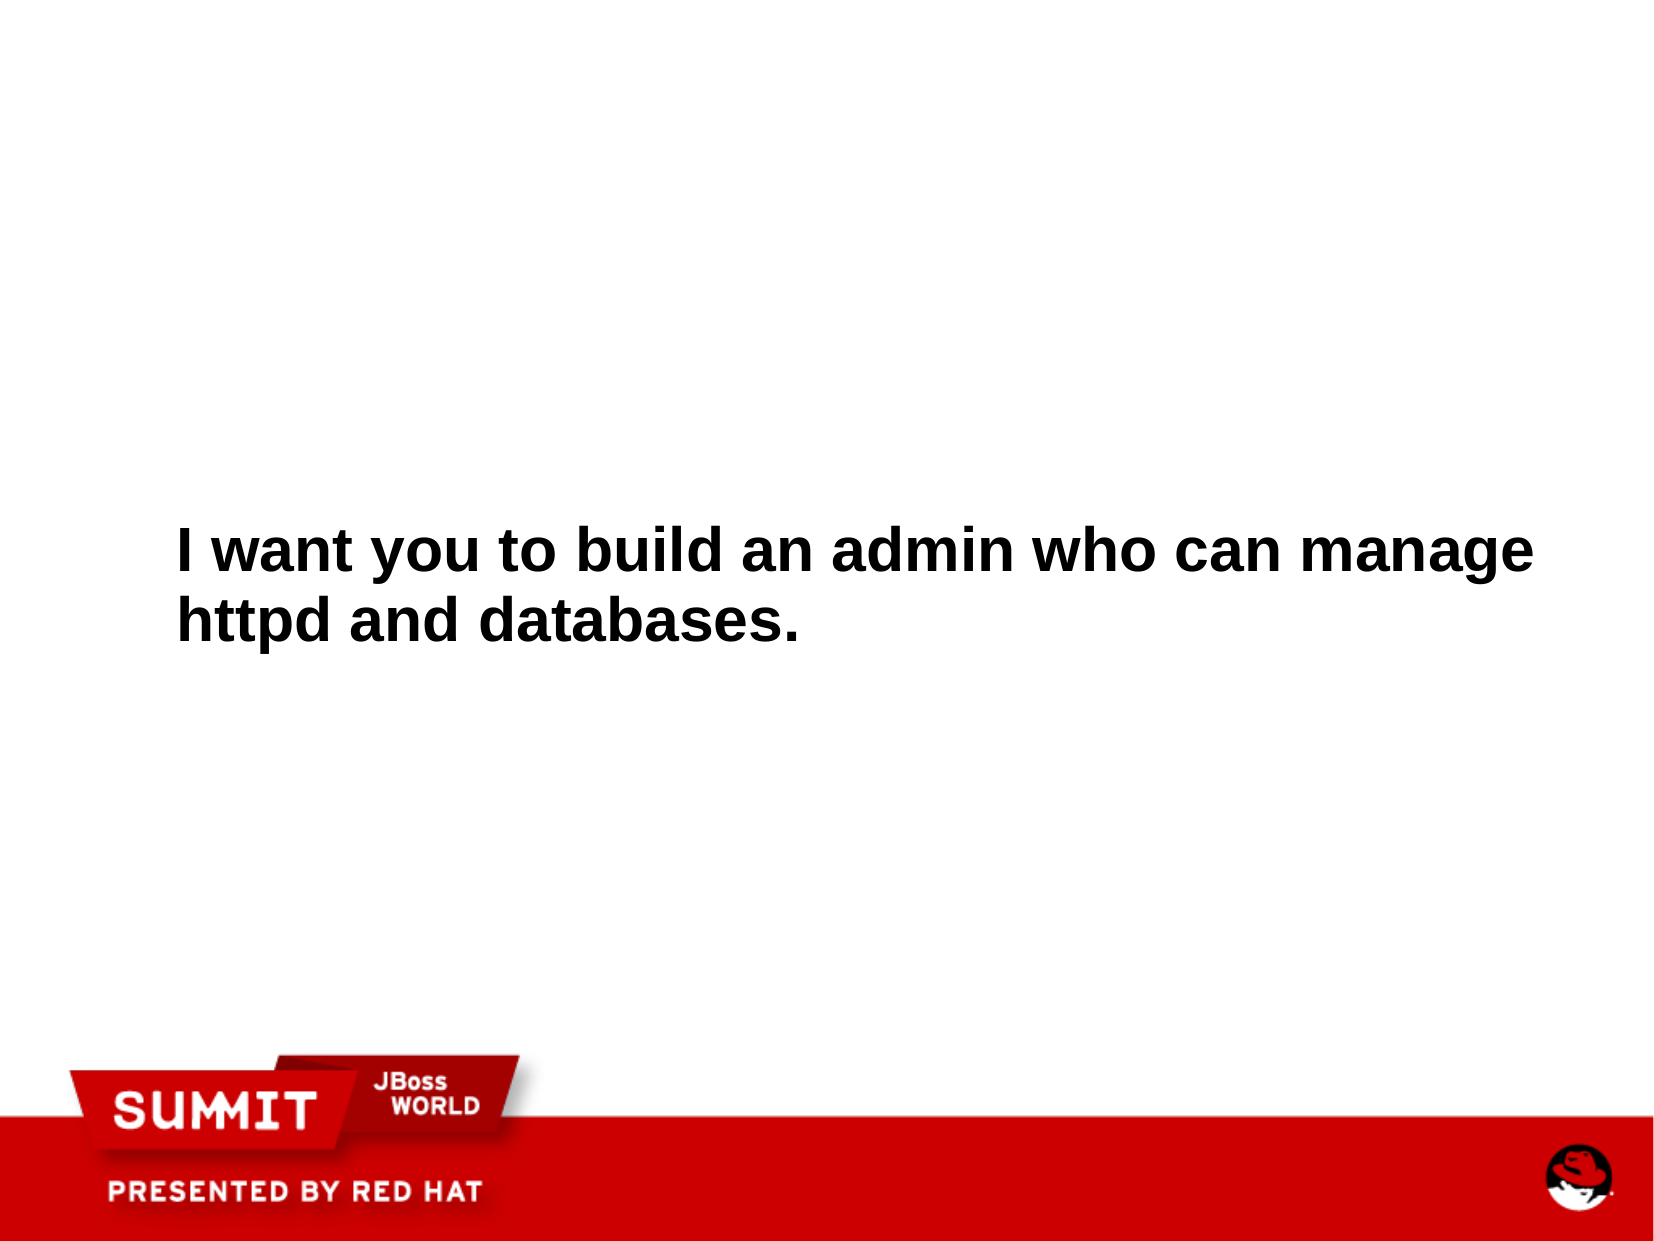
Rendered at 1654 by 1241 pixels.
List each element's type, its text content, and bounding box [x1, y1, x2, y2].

title I want you to build an admin who can manage httpd and databases. [176, 491, 1654, 679]
picture [0, 1043, 1654, 1241]
